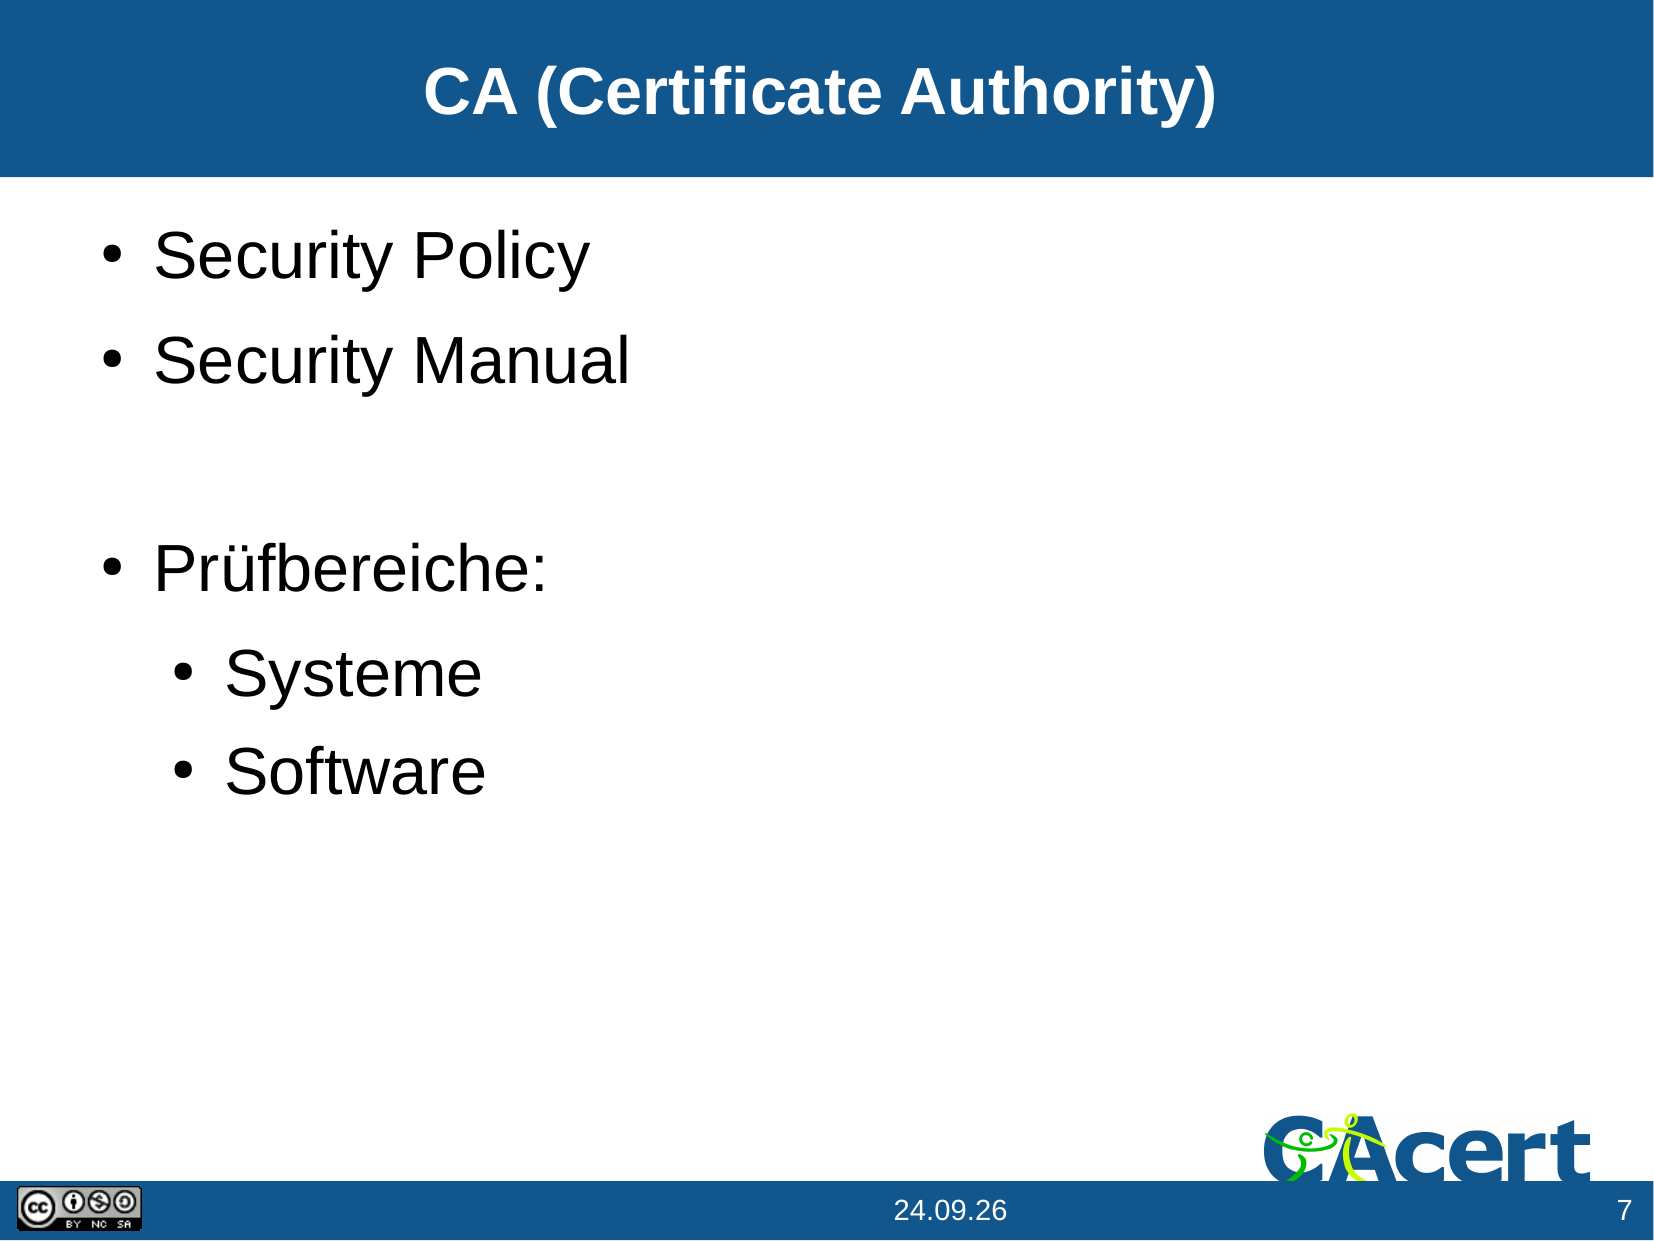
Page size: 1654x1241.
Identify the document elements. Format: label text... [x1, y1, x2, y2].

title CA (Certificate Authority) [76, 17, 1565, 166]
list Security Policy Security Manual Prüfbereiche: Systeme Software [82, 218, 1571, 1077]
picture [17, 1186, 142, 1231]
picture [1263, 1112, 1591, 1181]
